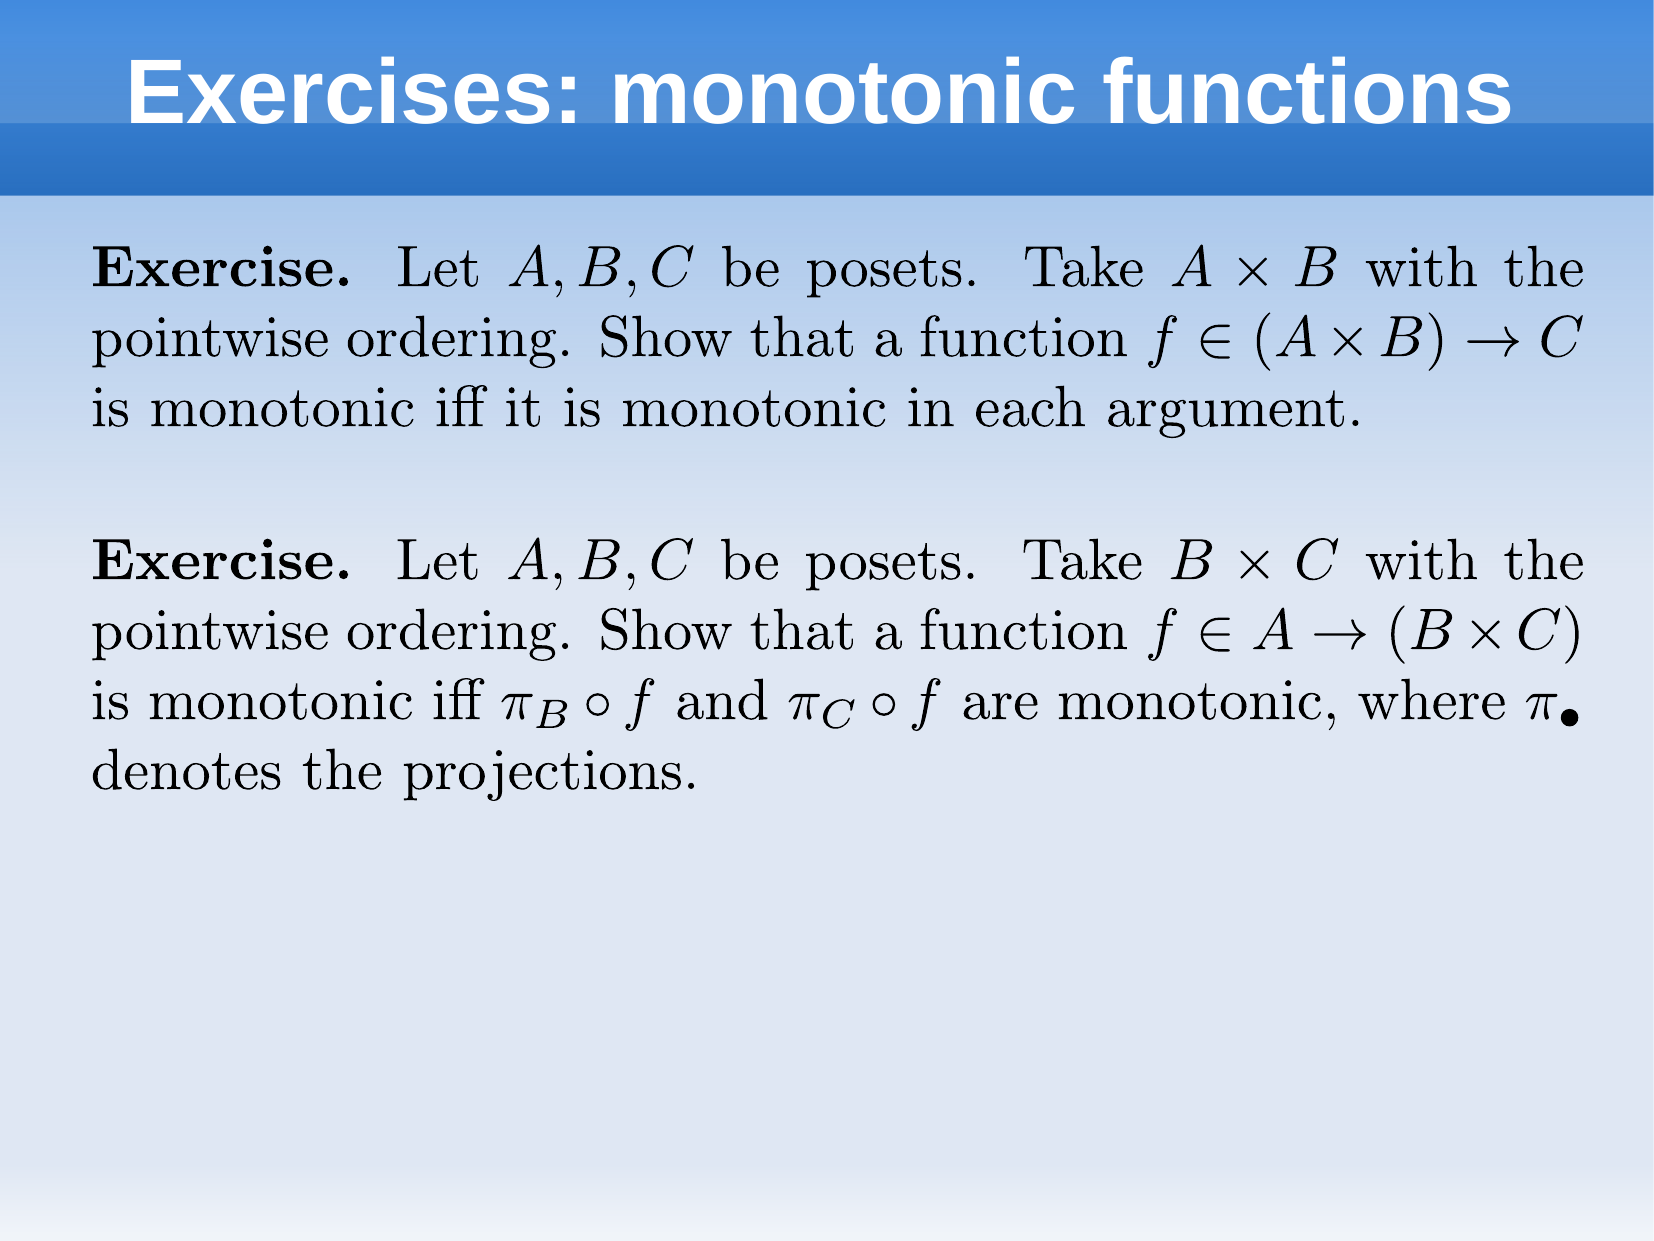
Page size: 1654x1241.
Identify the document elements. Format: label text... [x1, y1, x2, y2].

picture [0, 0, 1654, 1241]
title Exercises: monotonic functions [76, 0, 1565, 188]
